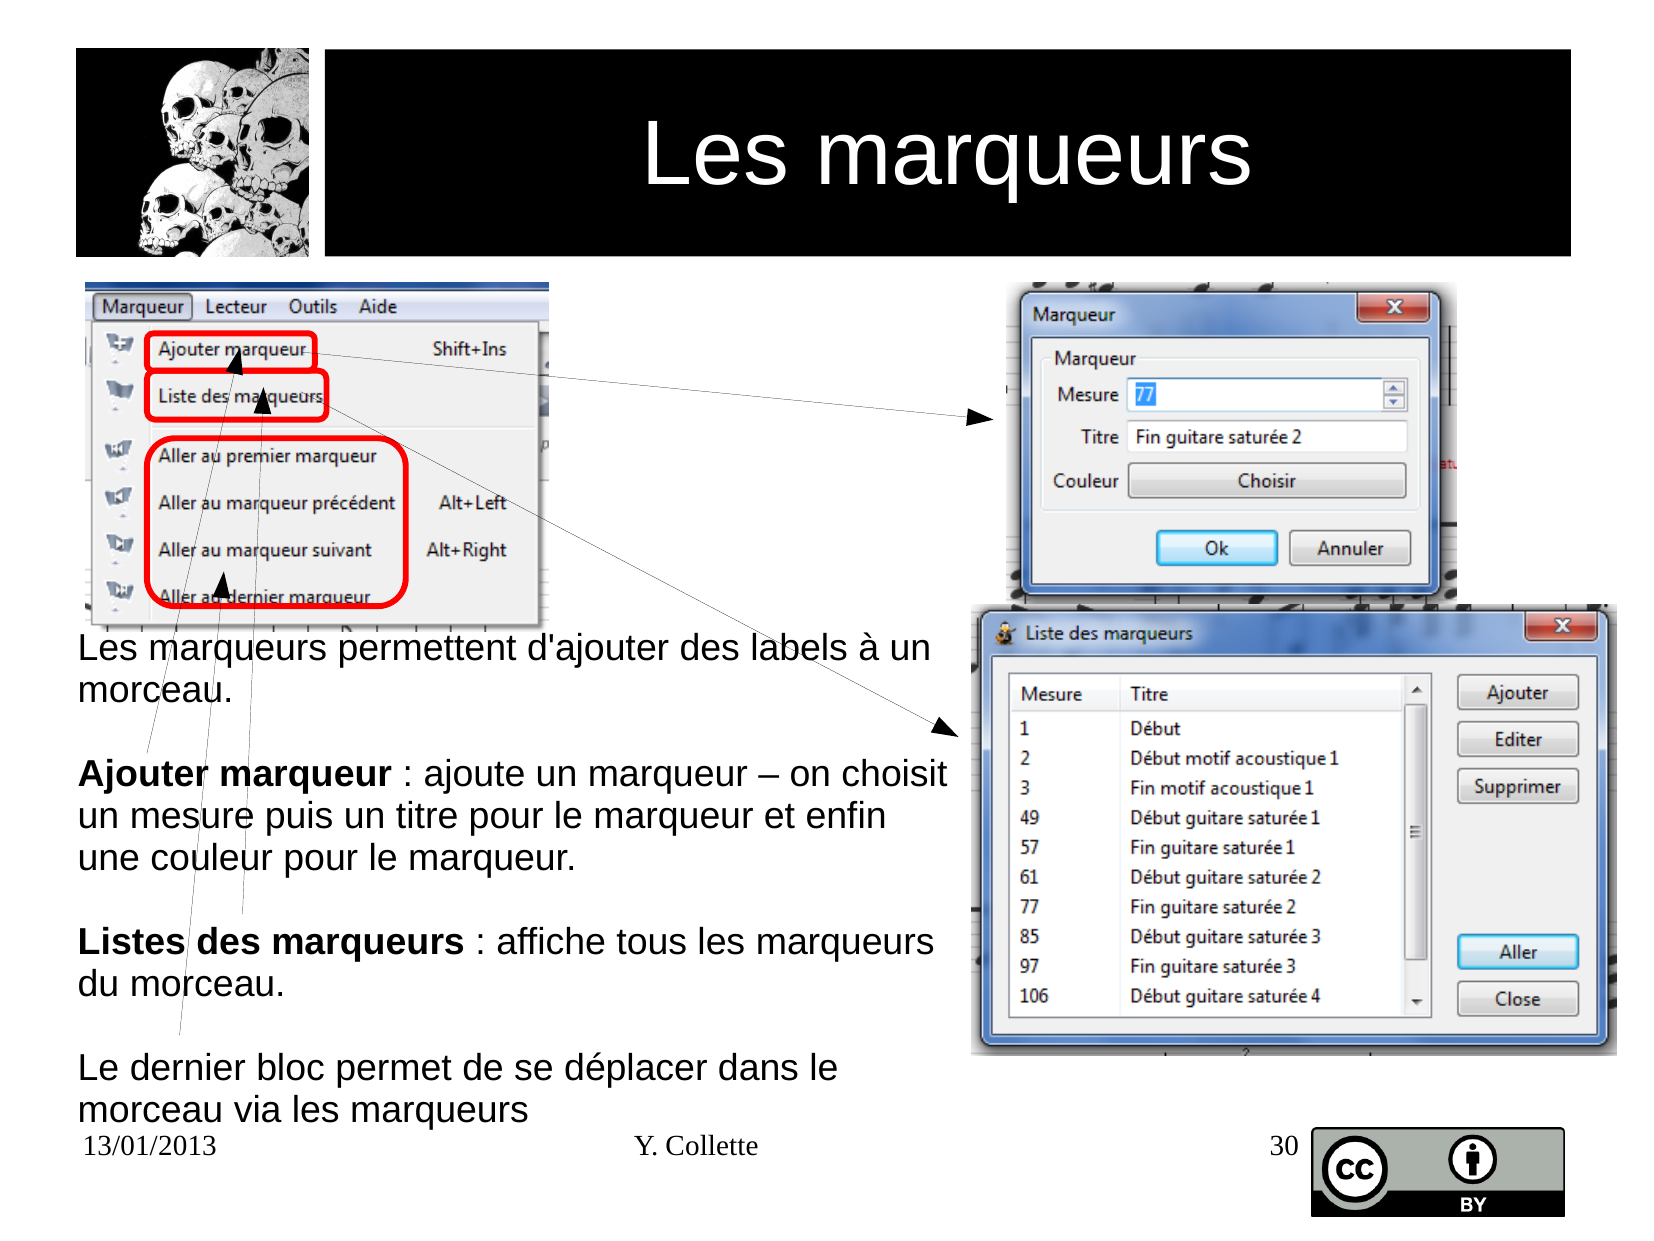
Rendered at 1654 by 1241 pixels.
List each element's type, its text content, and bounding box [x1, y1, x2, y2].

picture [256, 442, 402, 603]
picture [150, 374, 233, 416]
picture [1311, 1127, 1565, 1217]
picture [225, 374, 323, 416]
picture [262, 408, 381, 435]
picture [150, 337, 311, 367]
text_box Les marqueurs permettent d'ajouter des labels à un morceau. Ajouter marqueur : ajoute un marqueur – on choisit un mesure puis un titre pour le marqueur et enfin une couleur pour le marqueur. Listes des marqueurs : affiche tous les marqueurs du morceau. Le dernier bloc permet de se déplacer dans le morceau via les marqueurs [62, 619, 972, 1139]
picture [221, 423, 261, 435]
picture [971, 282, 1617, 1056]
picture [85, 282, 549, 619]
picture [318, 354, 549, 521]
picture [76, 48, 309, 257]
title Les marqueurs [324, 49, 1571, 257]
picture [255, 446, 549, 619]
picture [179, 610, 219, 619]
picture [182, 442, 261, 603]
picture [150, 442, 218, 603]
picture [220, 610, 254, 619]
